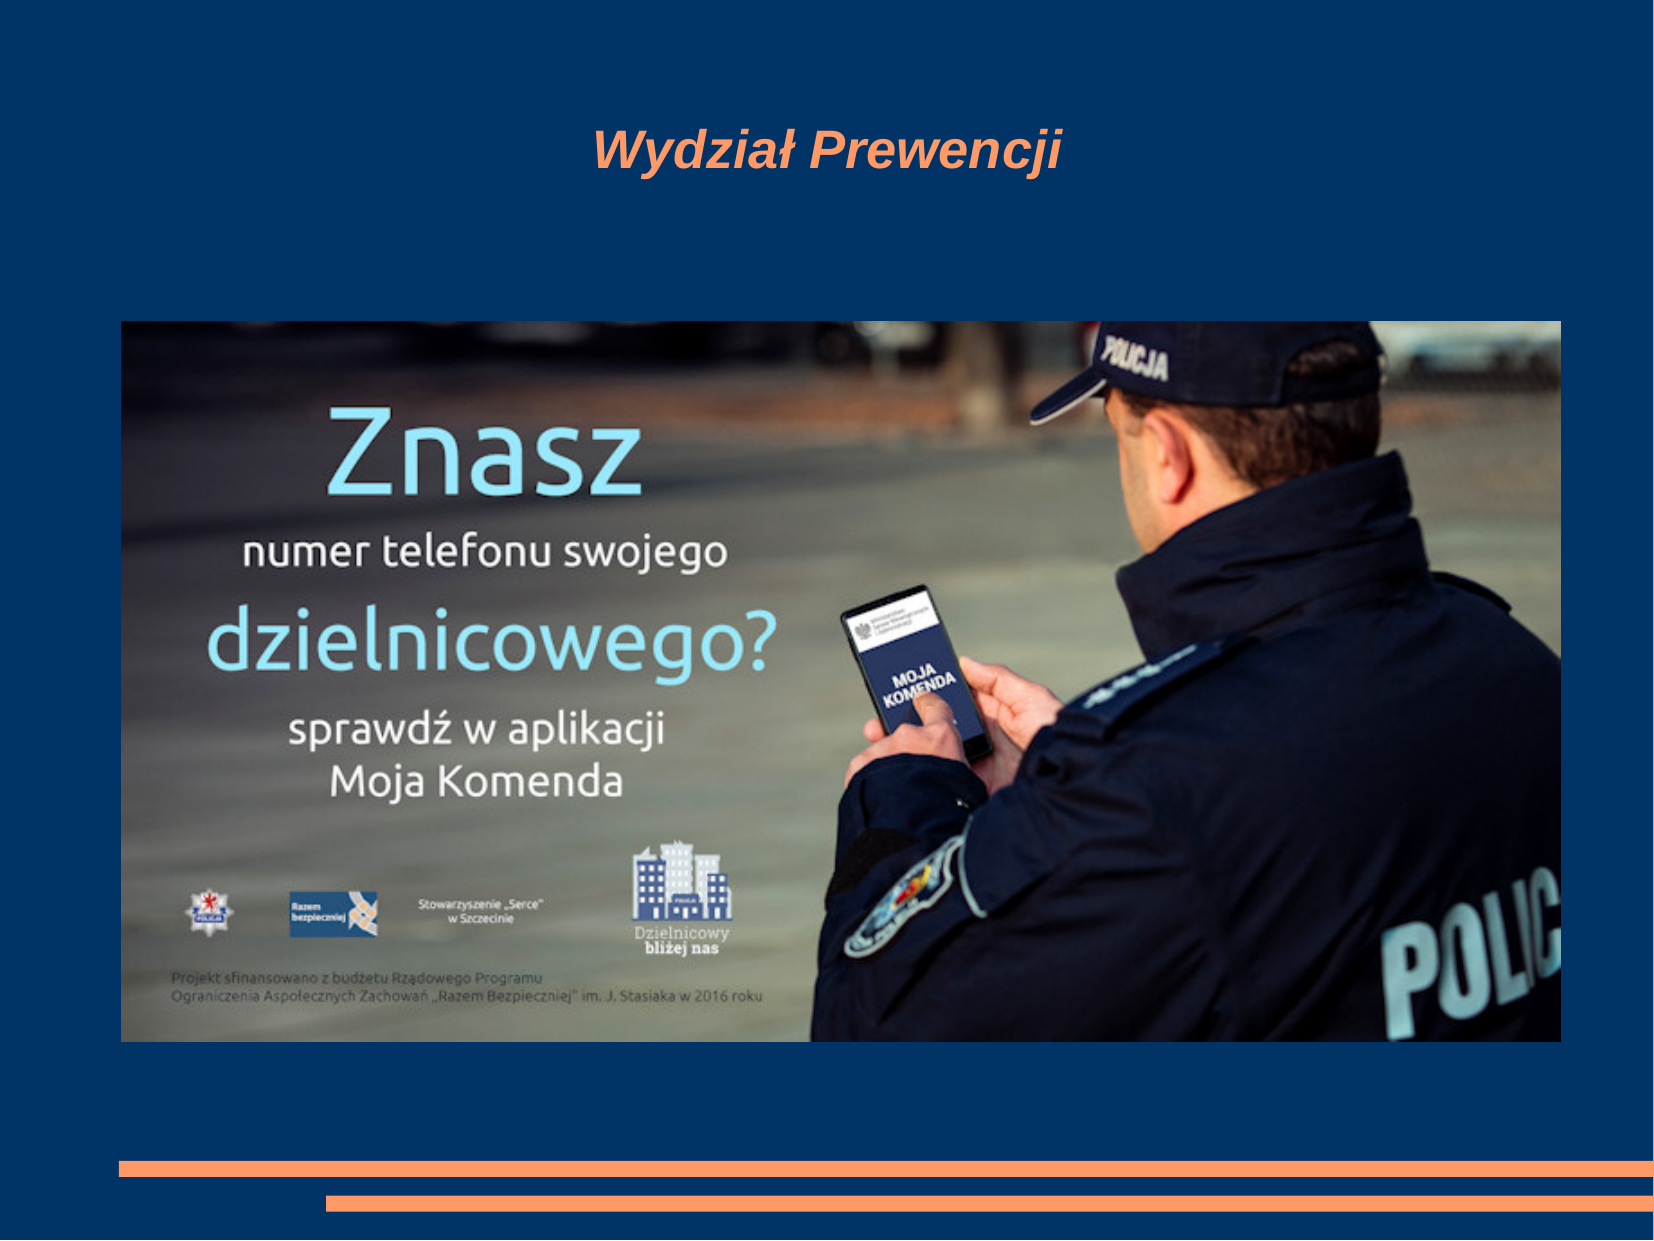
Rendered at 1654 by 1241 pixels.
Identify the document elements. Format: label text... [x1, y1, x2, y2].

title Wydział Prewencji [121, 46, 1534, 254]
picture [121, 321, 1561, 1042]
